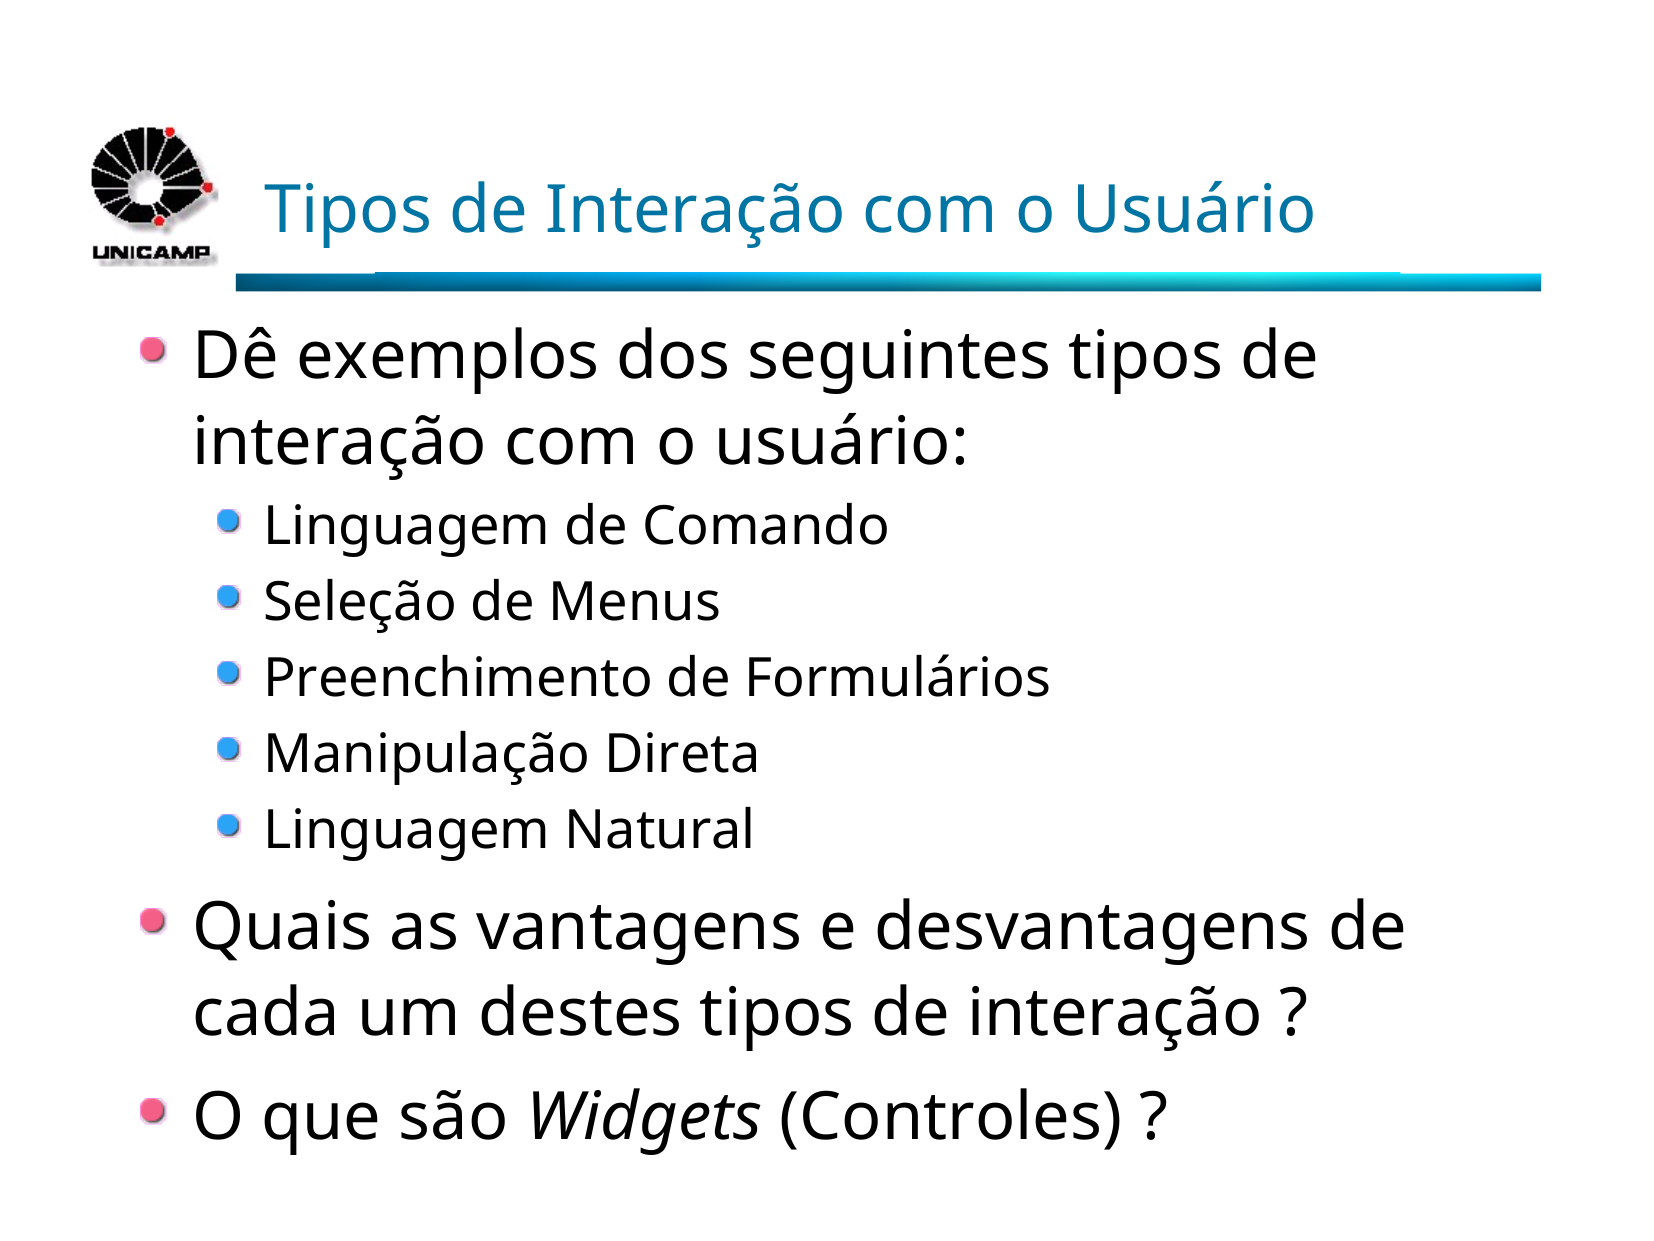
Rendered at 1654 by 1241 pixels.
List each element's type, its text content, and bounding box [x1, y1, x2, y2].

picture [125, 272, 1654, 295]
title Tipos de Interação com o Usuário [264, 57, 1534, 250]
list Dê exemplos dos seguintes tipos de interação com o usuário: Linguagem de Comando Seleção de Menus Preenchimento de Formulários Manipulação Direta Linguagem Natural Quais as vantagens e desvantagens de cada um destes tipos de interação ? O que são Widgets (Controles) ? [121, 309, 1534, 1167]
